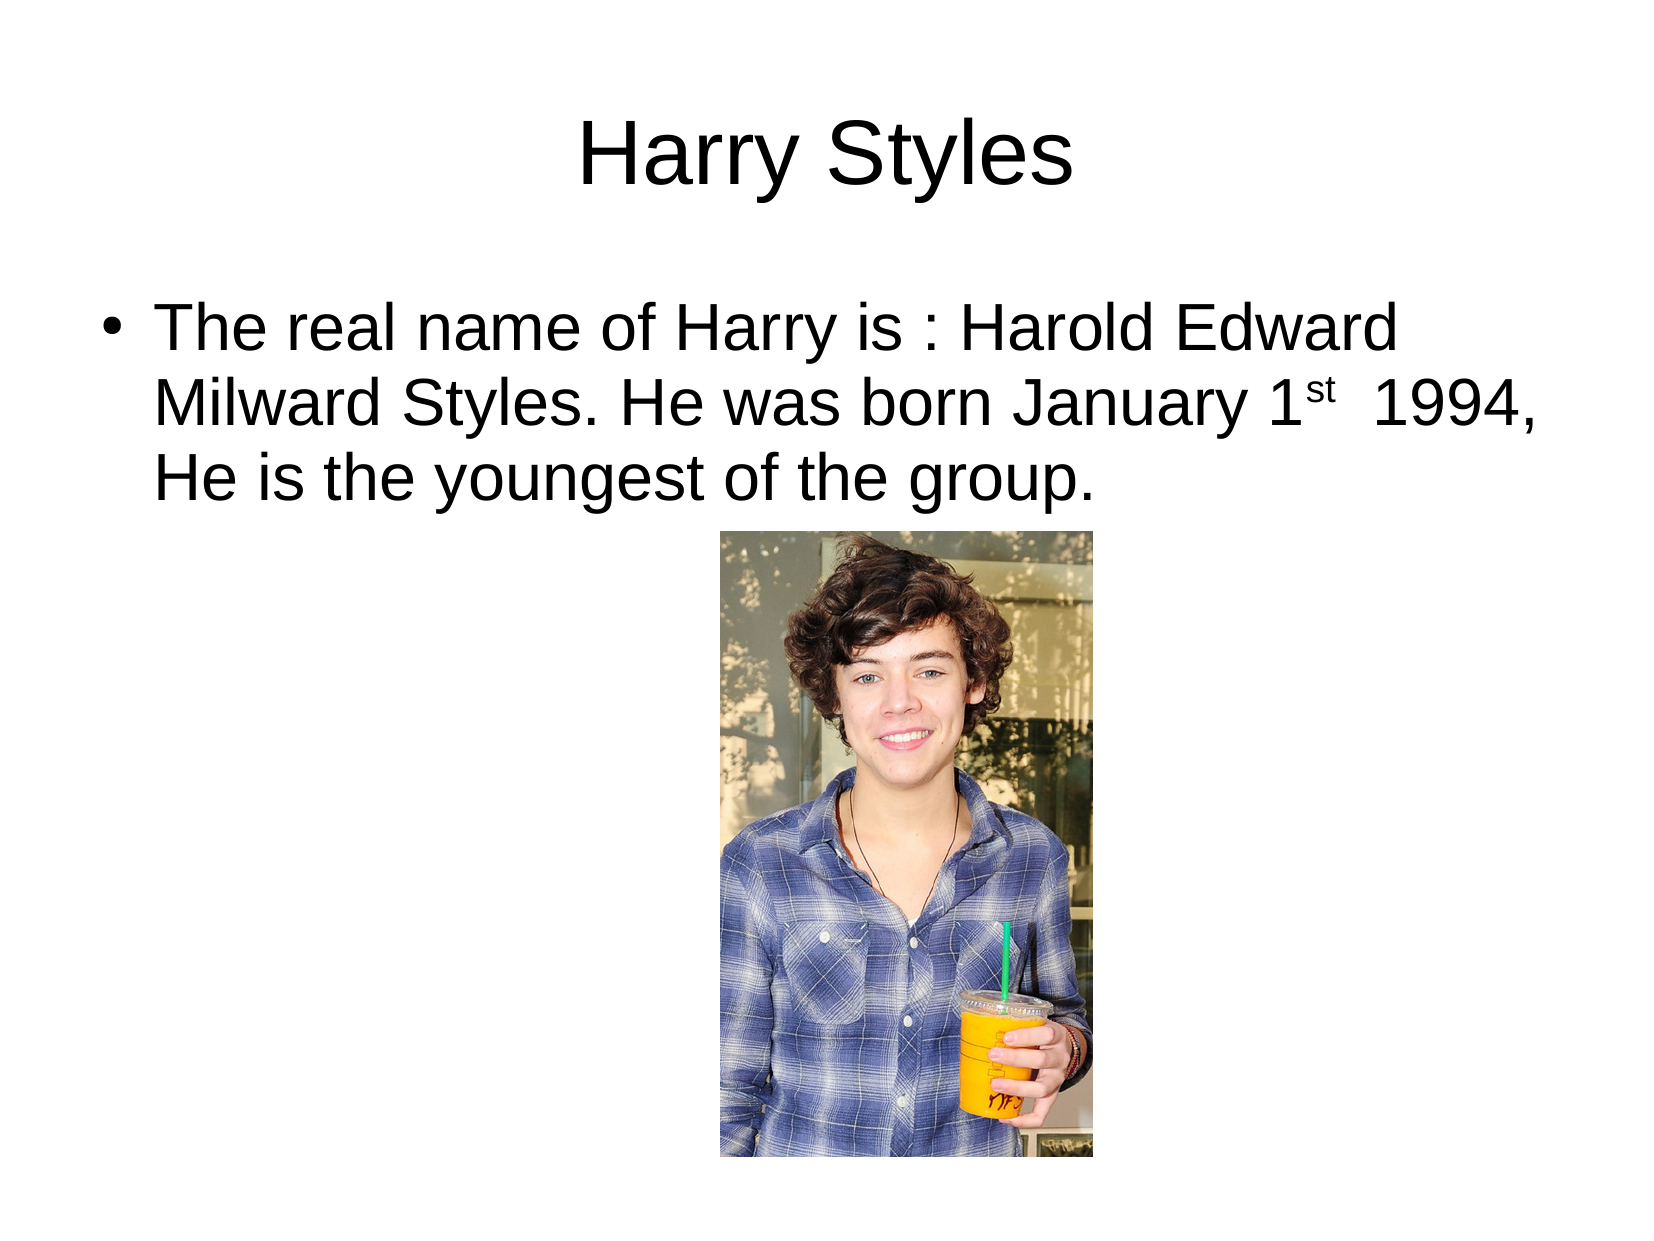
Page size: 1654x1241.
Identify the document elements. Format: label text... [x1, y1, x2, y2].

picture [720, 531, 1093, 1158]
title Harry Styles [82, 56, 1571, 250]
list The real name of Harry is : Harold Edward Milward Styles. He was born January 1st 1994, He is the youngest of the group. [82, 290, 1571, 1094]
